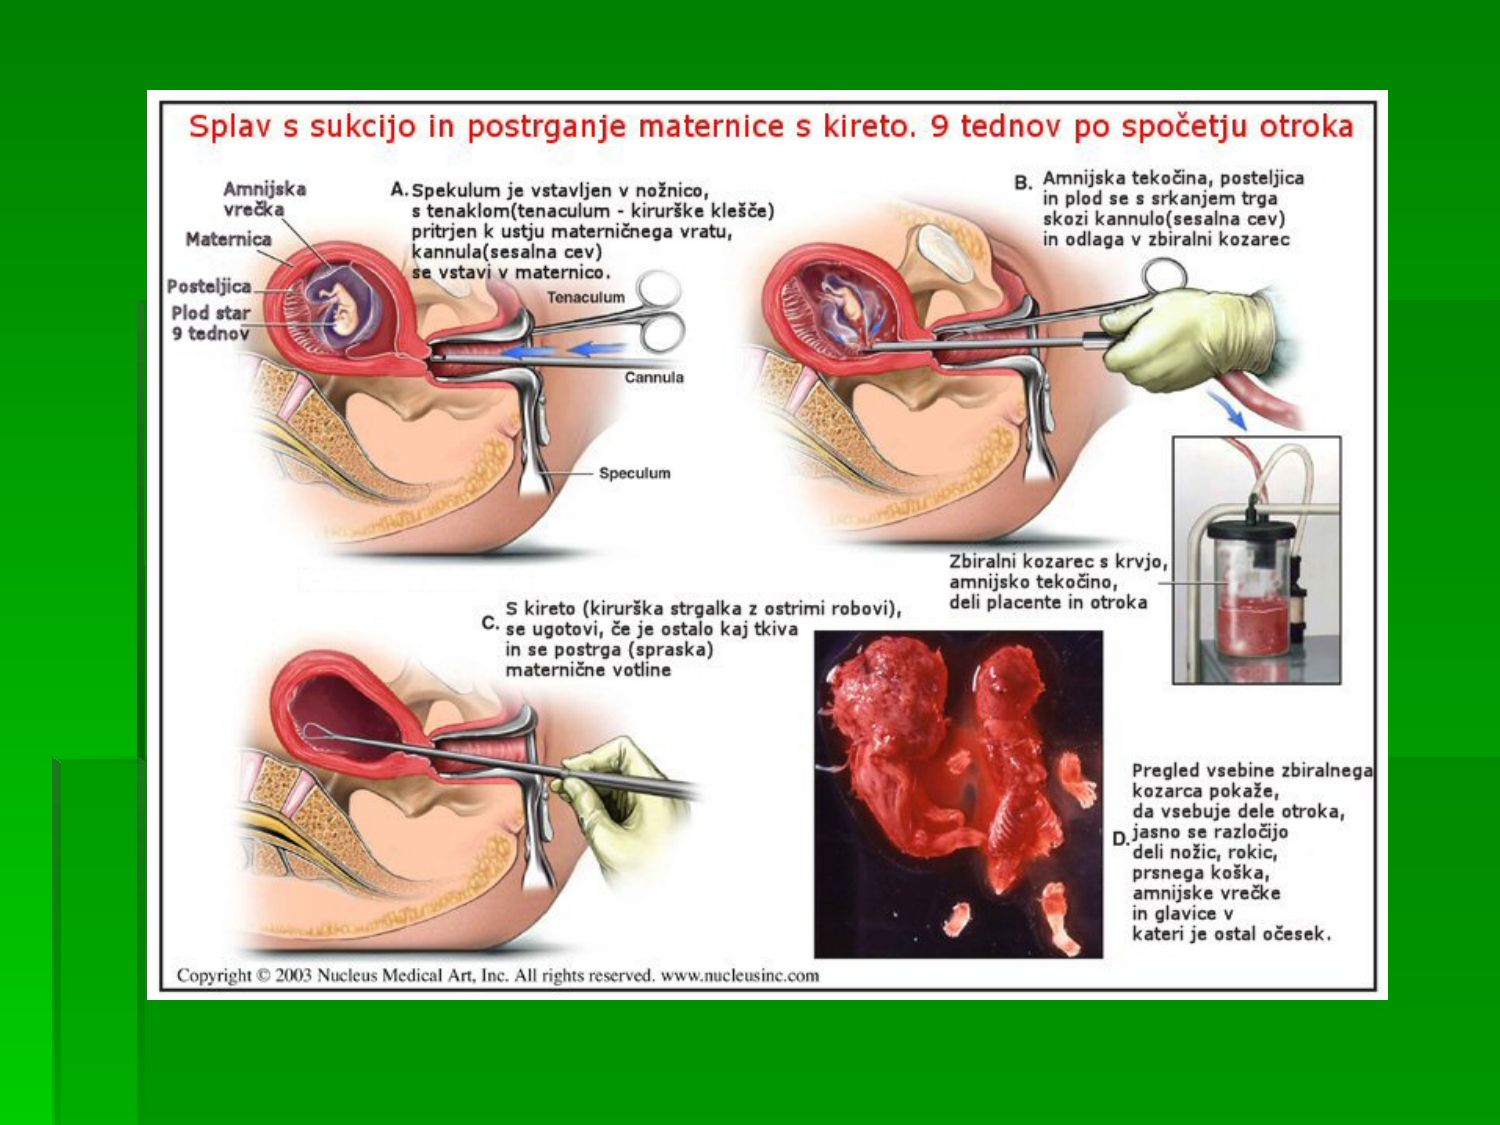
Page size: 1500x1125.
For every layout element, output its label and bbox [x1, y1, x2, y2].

picture [147, 90, 1388, 1000]
